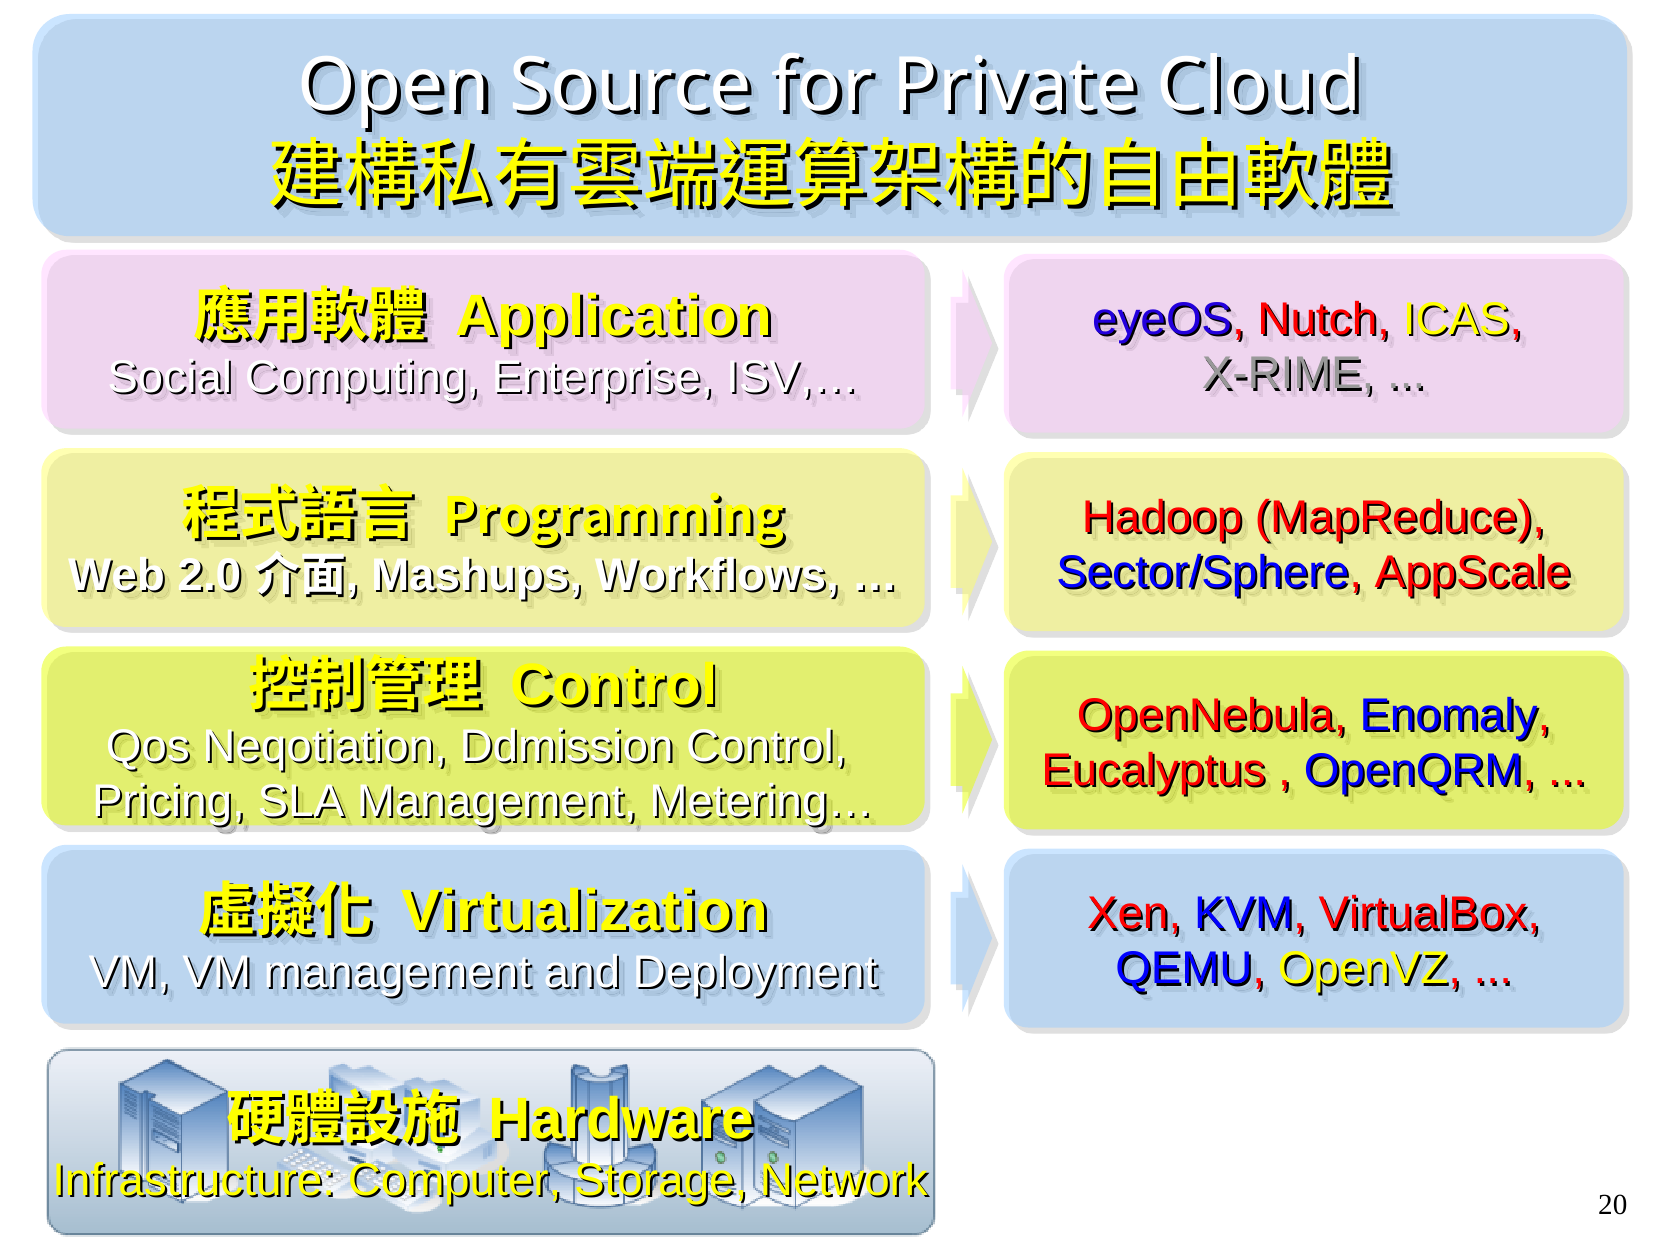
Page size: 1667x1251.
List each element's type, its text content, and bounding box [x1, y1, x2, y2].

text_box Open Source for Private Cloud 建構私有雲端運算架構的自由軟體 [32, 13, 1628, 237]
text_box 虛擬化 Virtualization VM, VM management and Deployment [41, 844, 925, 1024]
text_box [950, 665, 993, 814]
text_box OpenNebula, Enomaly, Eucalyptus , OpenQRM, ... [1003, 650, 1624, 830]
text_box [950, 269, 993, 417]
text_box [950, 864, 993, 1012]
picture [41, 1043, 940, 1242]
text_box 應用軟體 Application Social Computing, Enterprise, ISV,… [41, 249, 925, 429]
text_box 控制管理 Control Qos Neqotiation, Ddmission Control, Pricing, SLA Management, Metering… [41, 646, 925, 826]
text_box [950, 467, 993, 616]
text_box Hadoop (MapReduce), Sector/Sphere, AppScale [1003, 452, 1624, 632]
text_box Xen, KVM, VirtualBox, QEMU, OpenVZ, ... [1003, 848, 1624, 1028]
text_box 程式語言 Programming Web 2.0 介面, Mashups, Workflows, … [41, 448, 925, 627]
text_box eyeOS, Nutch, ICAS, X-RIME, ... [1003, 253, 1624, 433]
